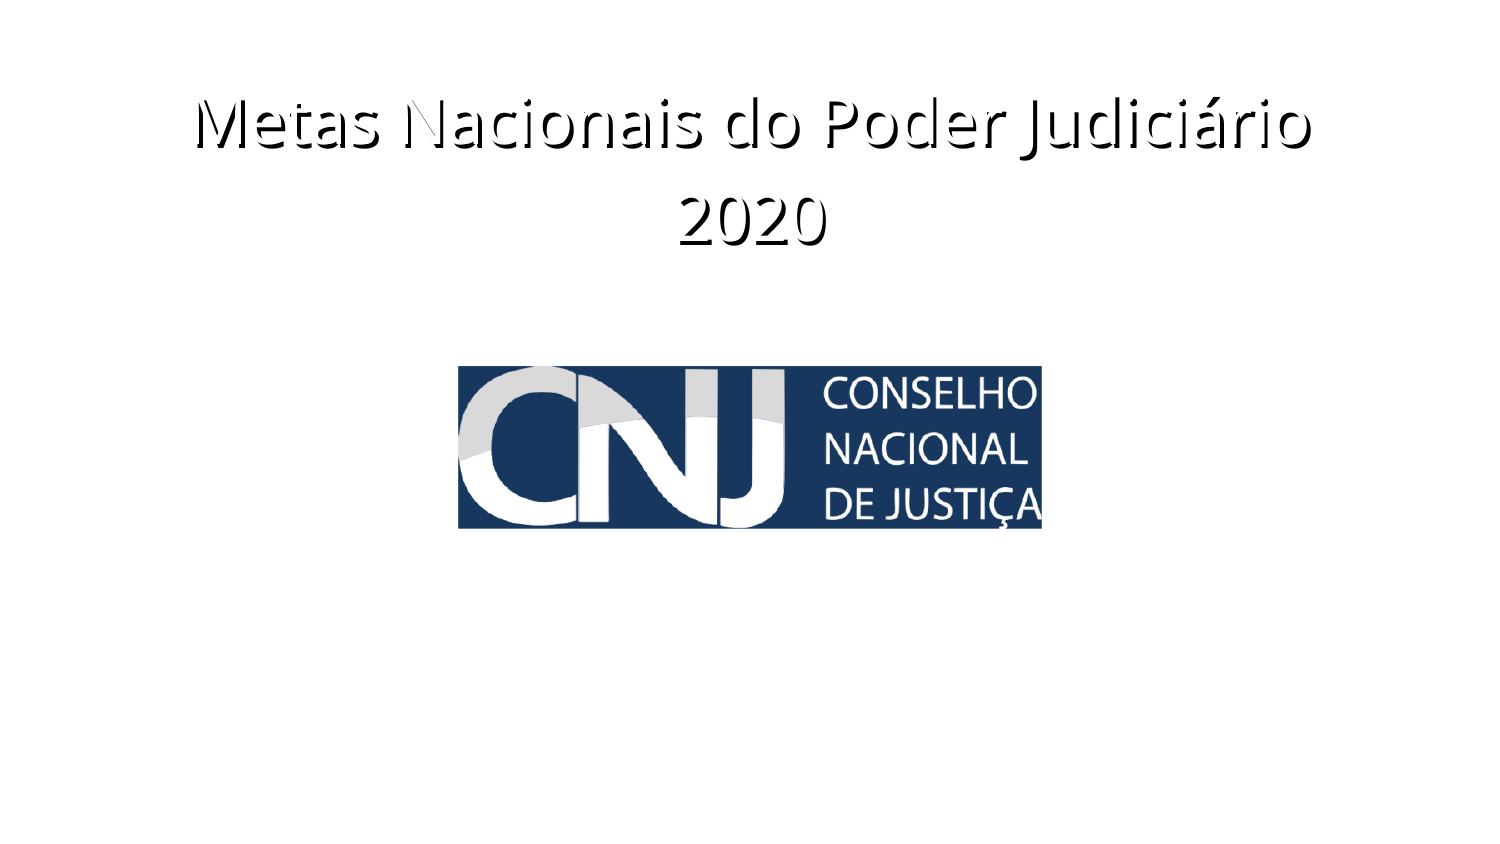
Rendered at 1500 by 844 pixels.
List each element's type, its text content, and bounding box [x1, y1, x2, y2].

list Metas Nacionais do Poder Judiciário 2020 [75, 70, 1426, 281]
picture [458, 367, 1042, 529]
